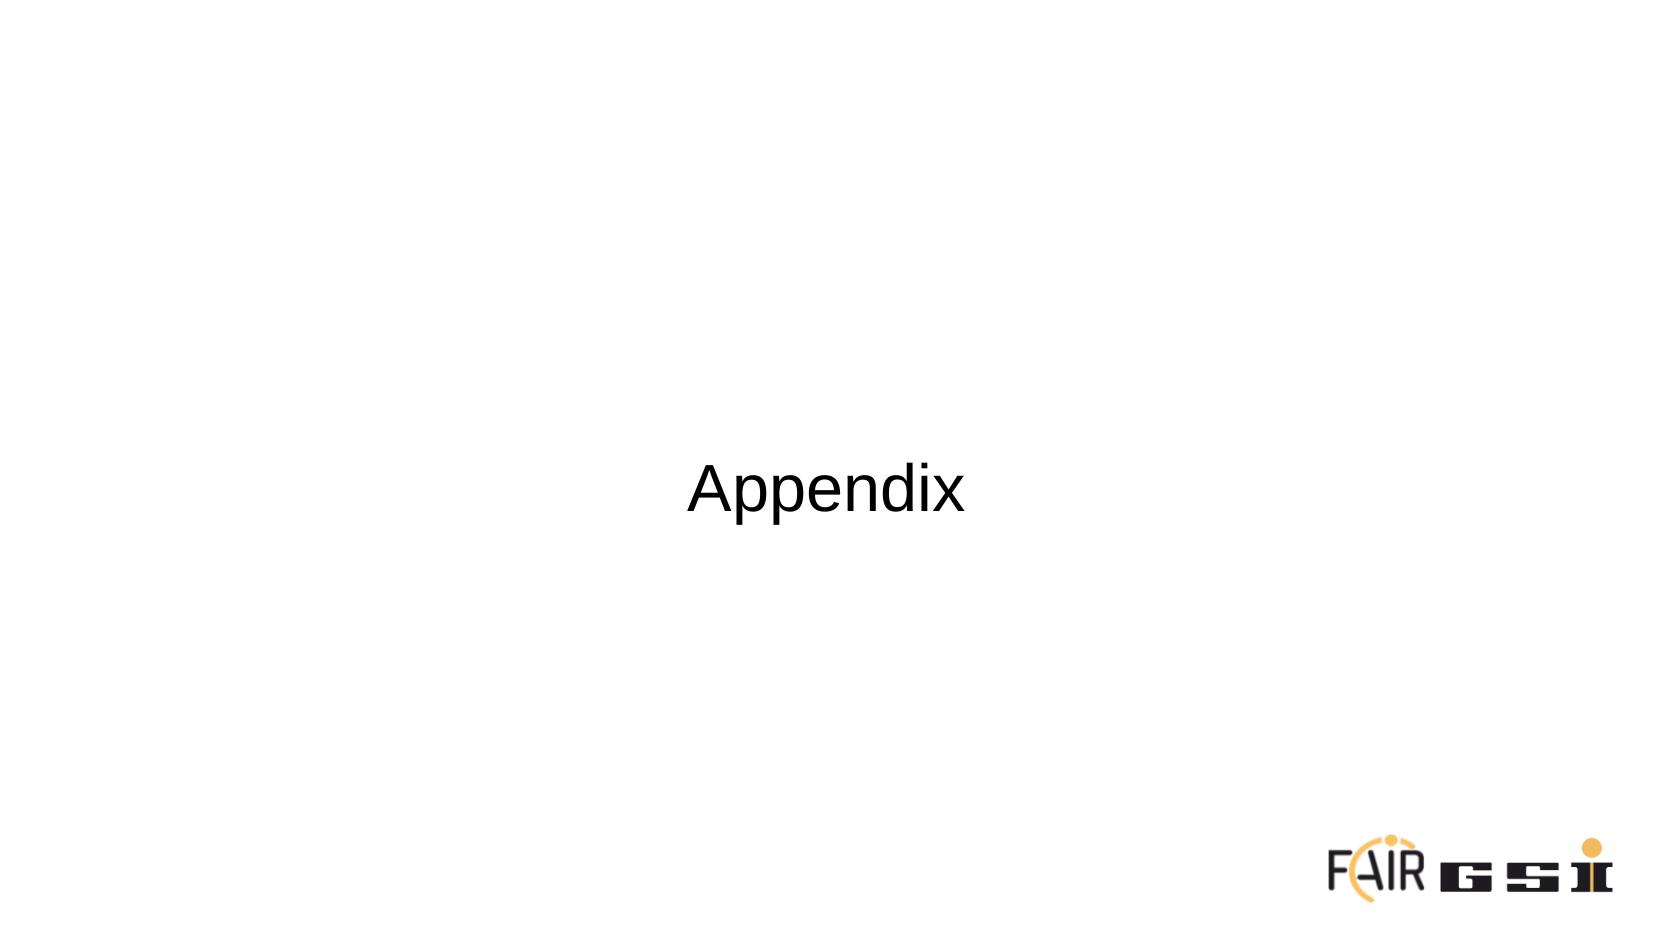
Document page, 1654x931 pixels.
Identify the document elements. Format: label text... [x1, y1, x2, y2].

picture [1328, 870, 1425, 904]
subtitle Appendix [82, 107, 1571, 870]
picture [1439, 836, 1615, 895]
